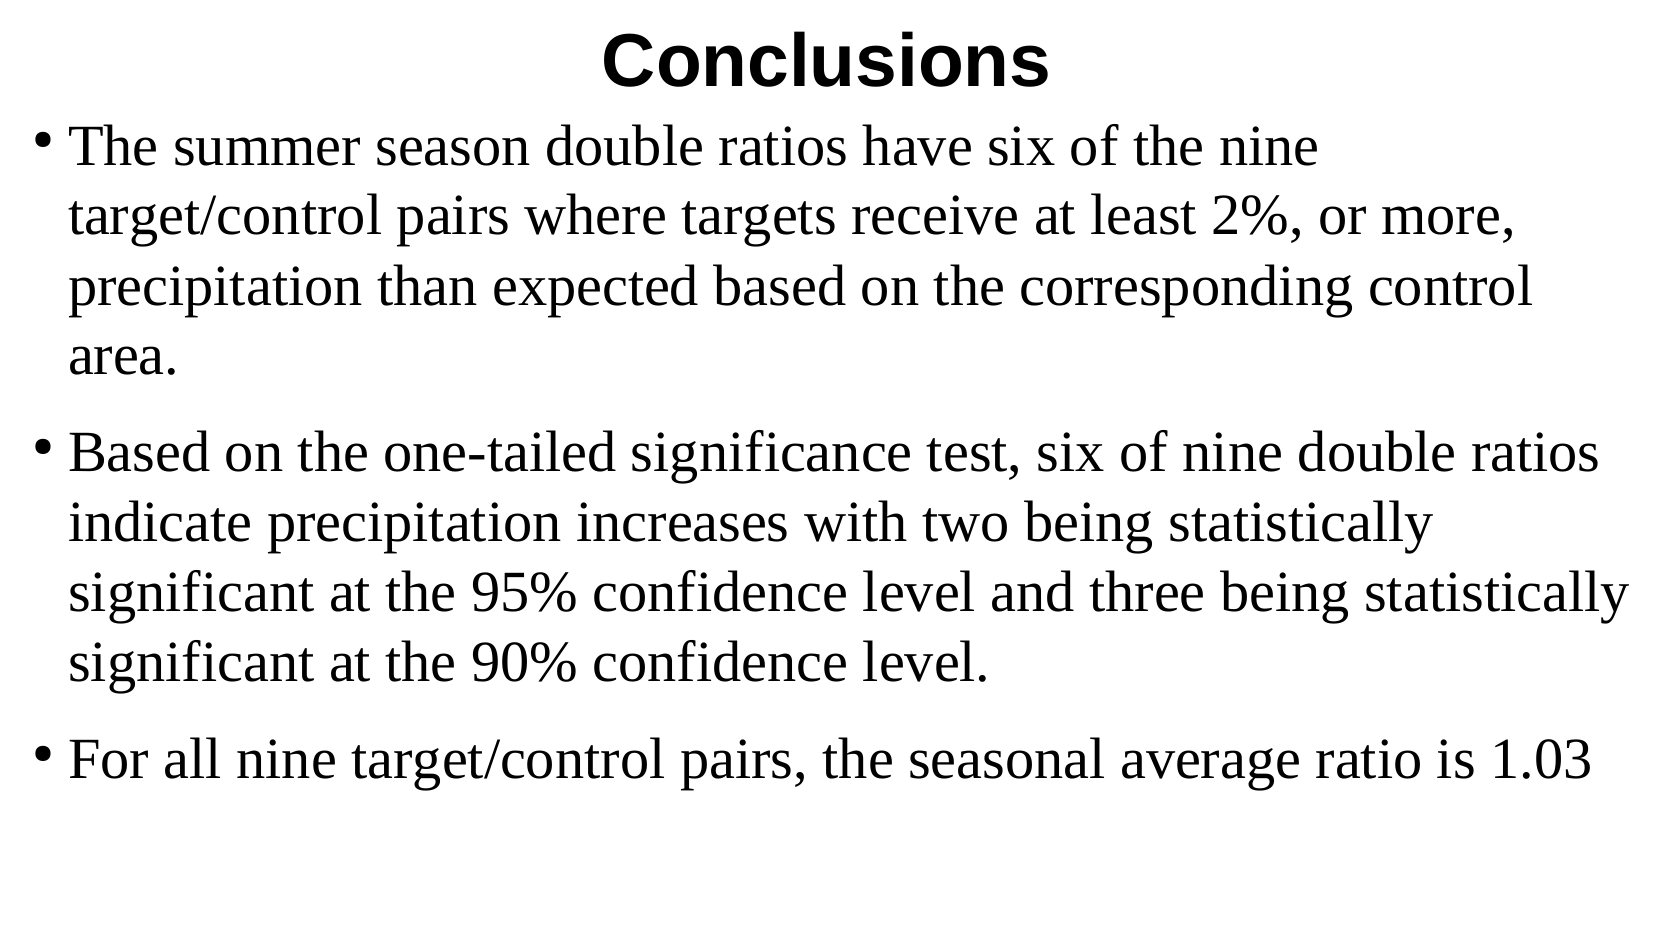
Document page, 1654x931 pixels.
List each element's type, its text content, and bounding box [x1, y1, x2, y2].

text_box The summer season double ratios have six of the nine target/control pairs where targets receive at least 2%, or more, precipitation than expected based on the corresponding control area. Based on the one-tailed significance test, six of nine double ratios indicate precipitation increases with two being statistically significant at the 95% confidence level and three being statistically significant at the 90% confidence level. For all nine target/control pairs, the seasonal average ratio is 1.03 [18, 99, 1653, 906]
title Conclusions [0, 5, 1654, 107]
